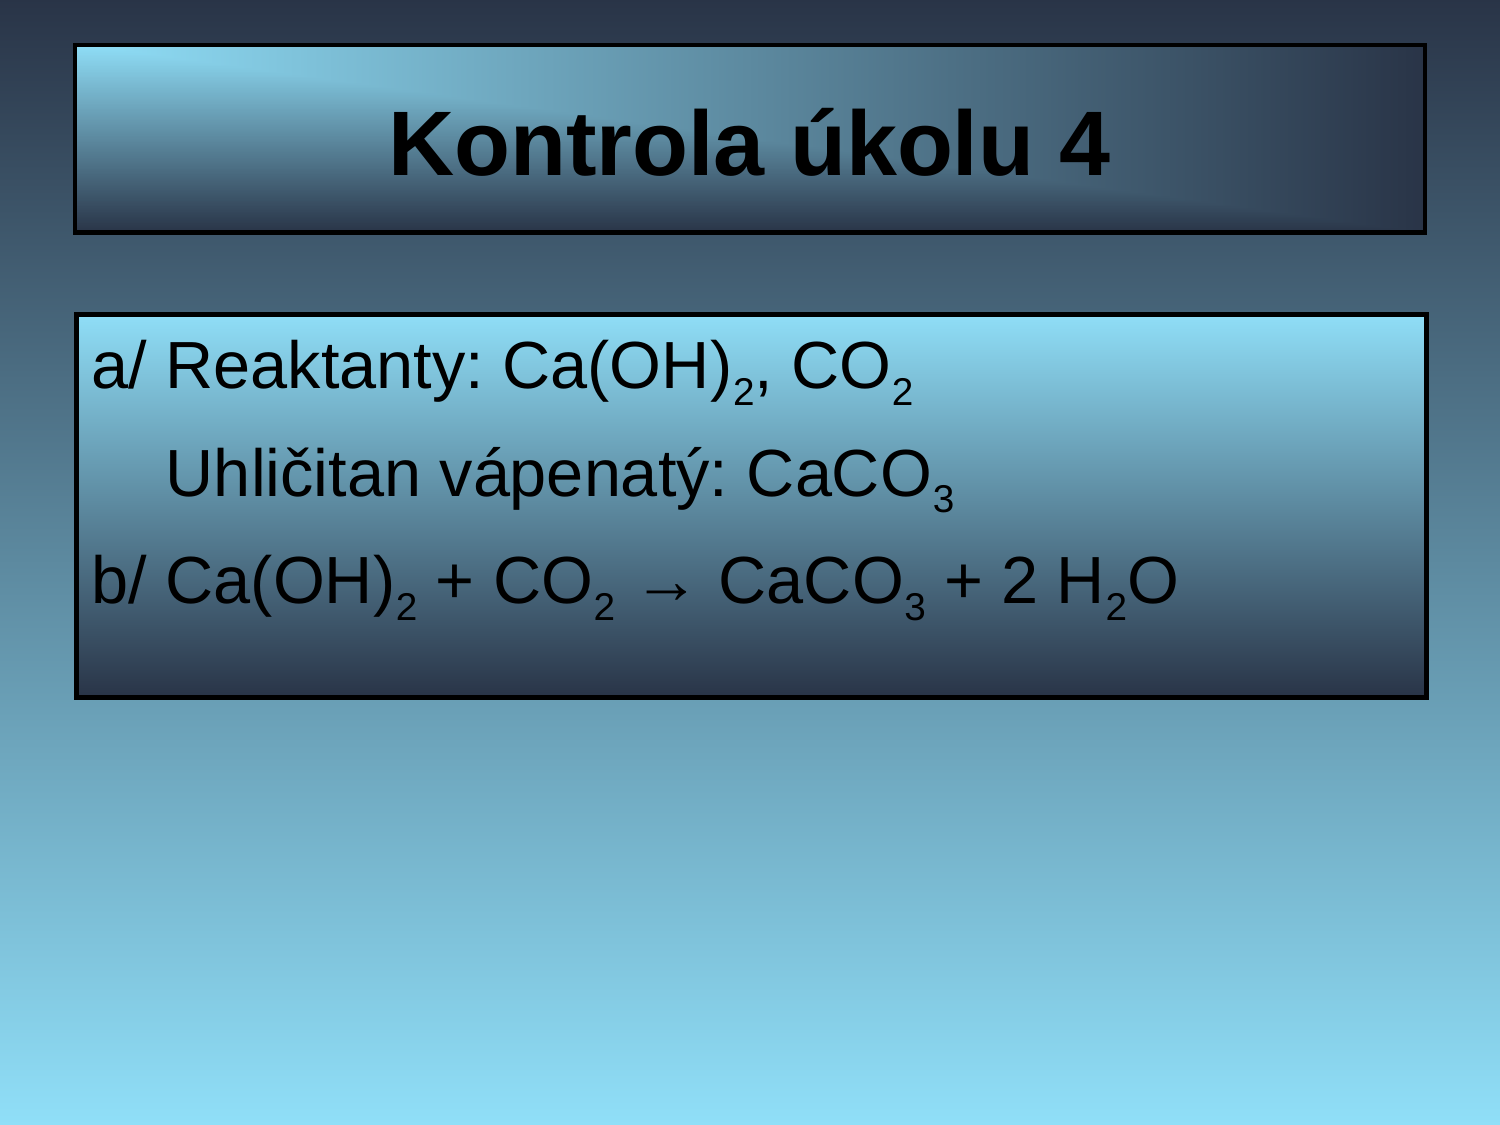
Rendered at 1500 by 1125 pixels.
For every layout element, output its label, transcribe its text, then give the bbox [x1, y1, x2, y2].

title Kontrola úkolu 4 [75, 45, 1426, 233]
list a/ Reaktanty: Ca(OH)2, CO2 Uhličitan vápenatý: CaCO3 b/ Ca(OH)2 + CO2 → CaCO3 + 2 H2O [76, 314, 1427, 698]
